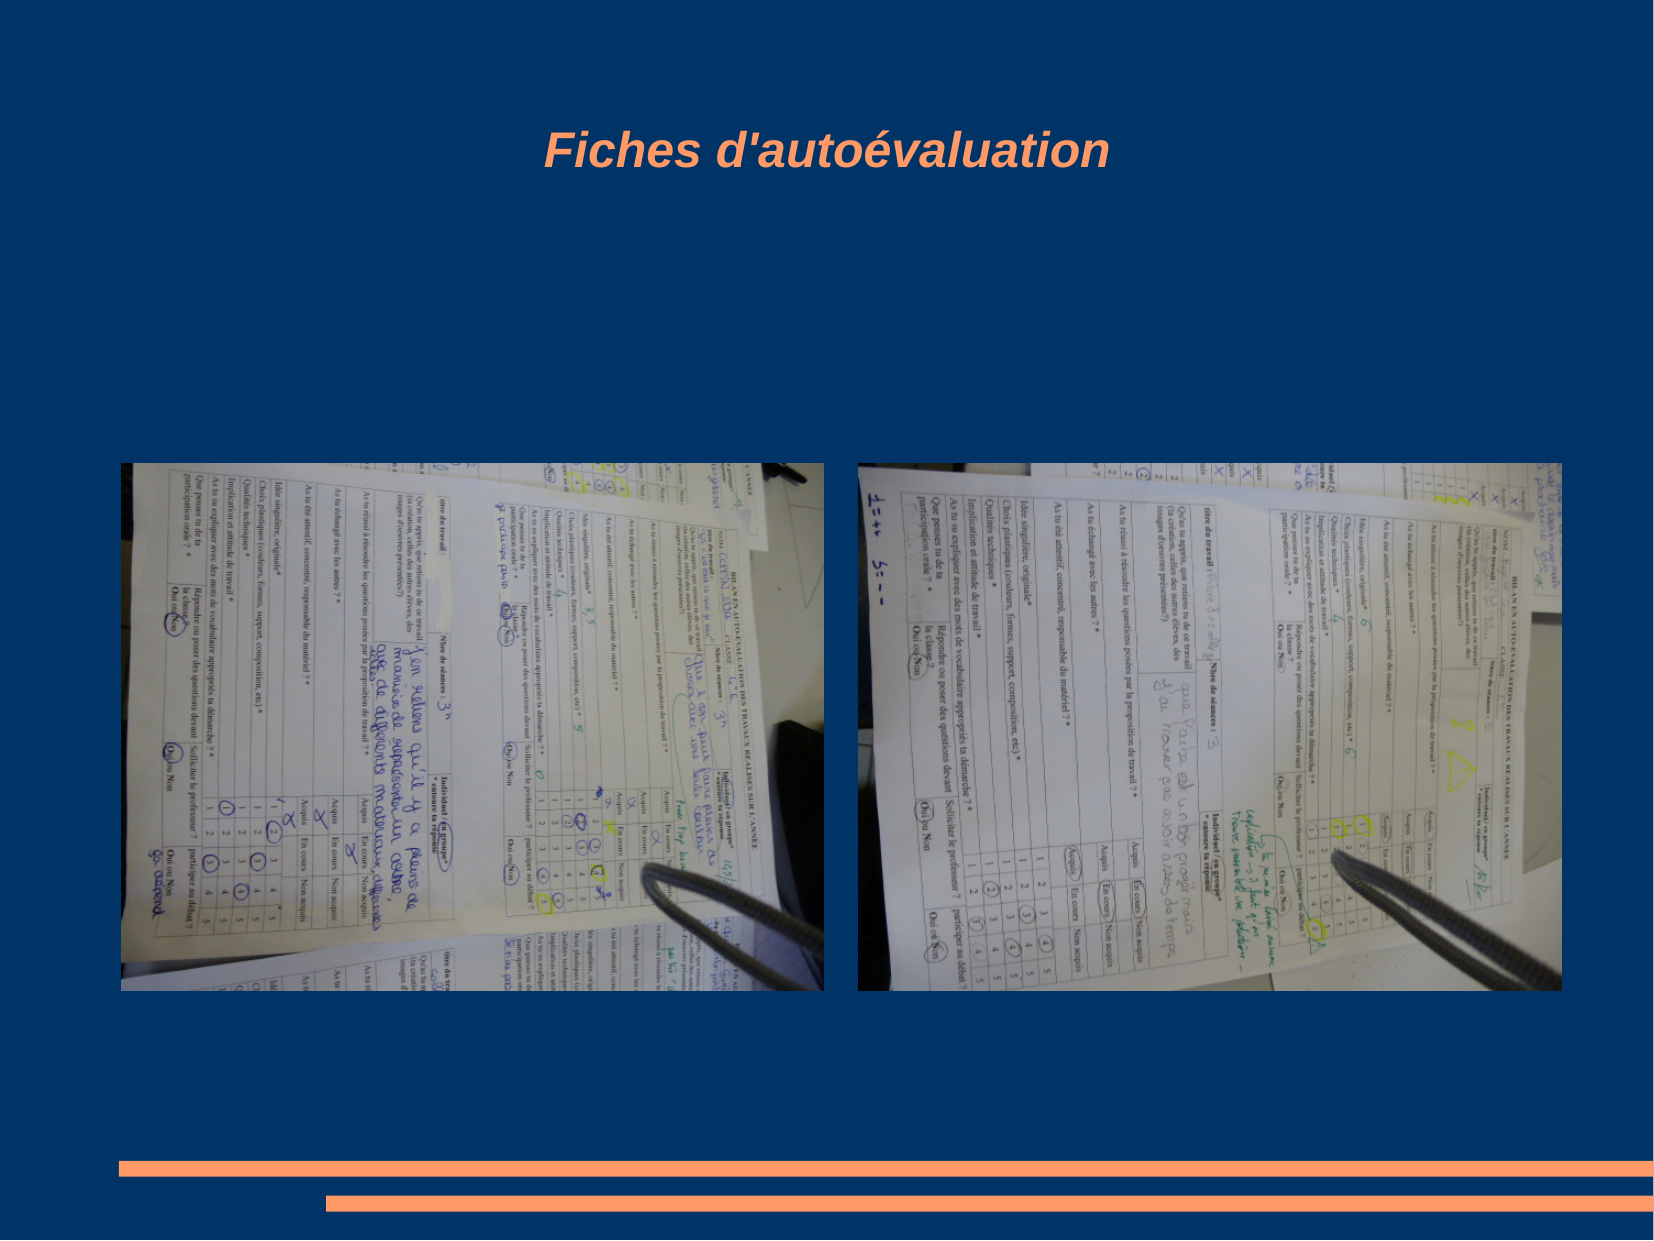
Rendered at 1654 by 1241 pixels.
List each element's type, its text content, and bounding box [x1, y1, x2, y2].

picture [858, 463, 1562, 991]
picture [121, 463, 824, 991]
title Fiches d'autoévaluation [121, 46, 1534, 254]
